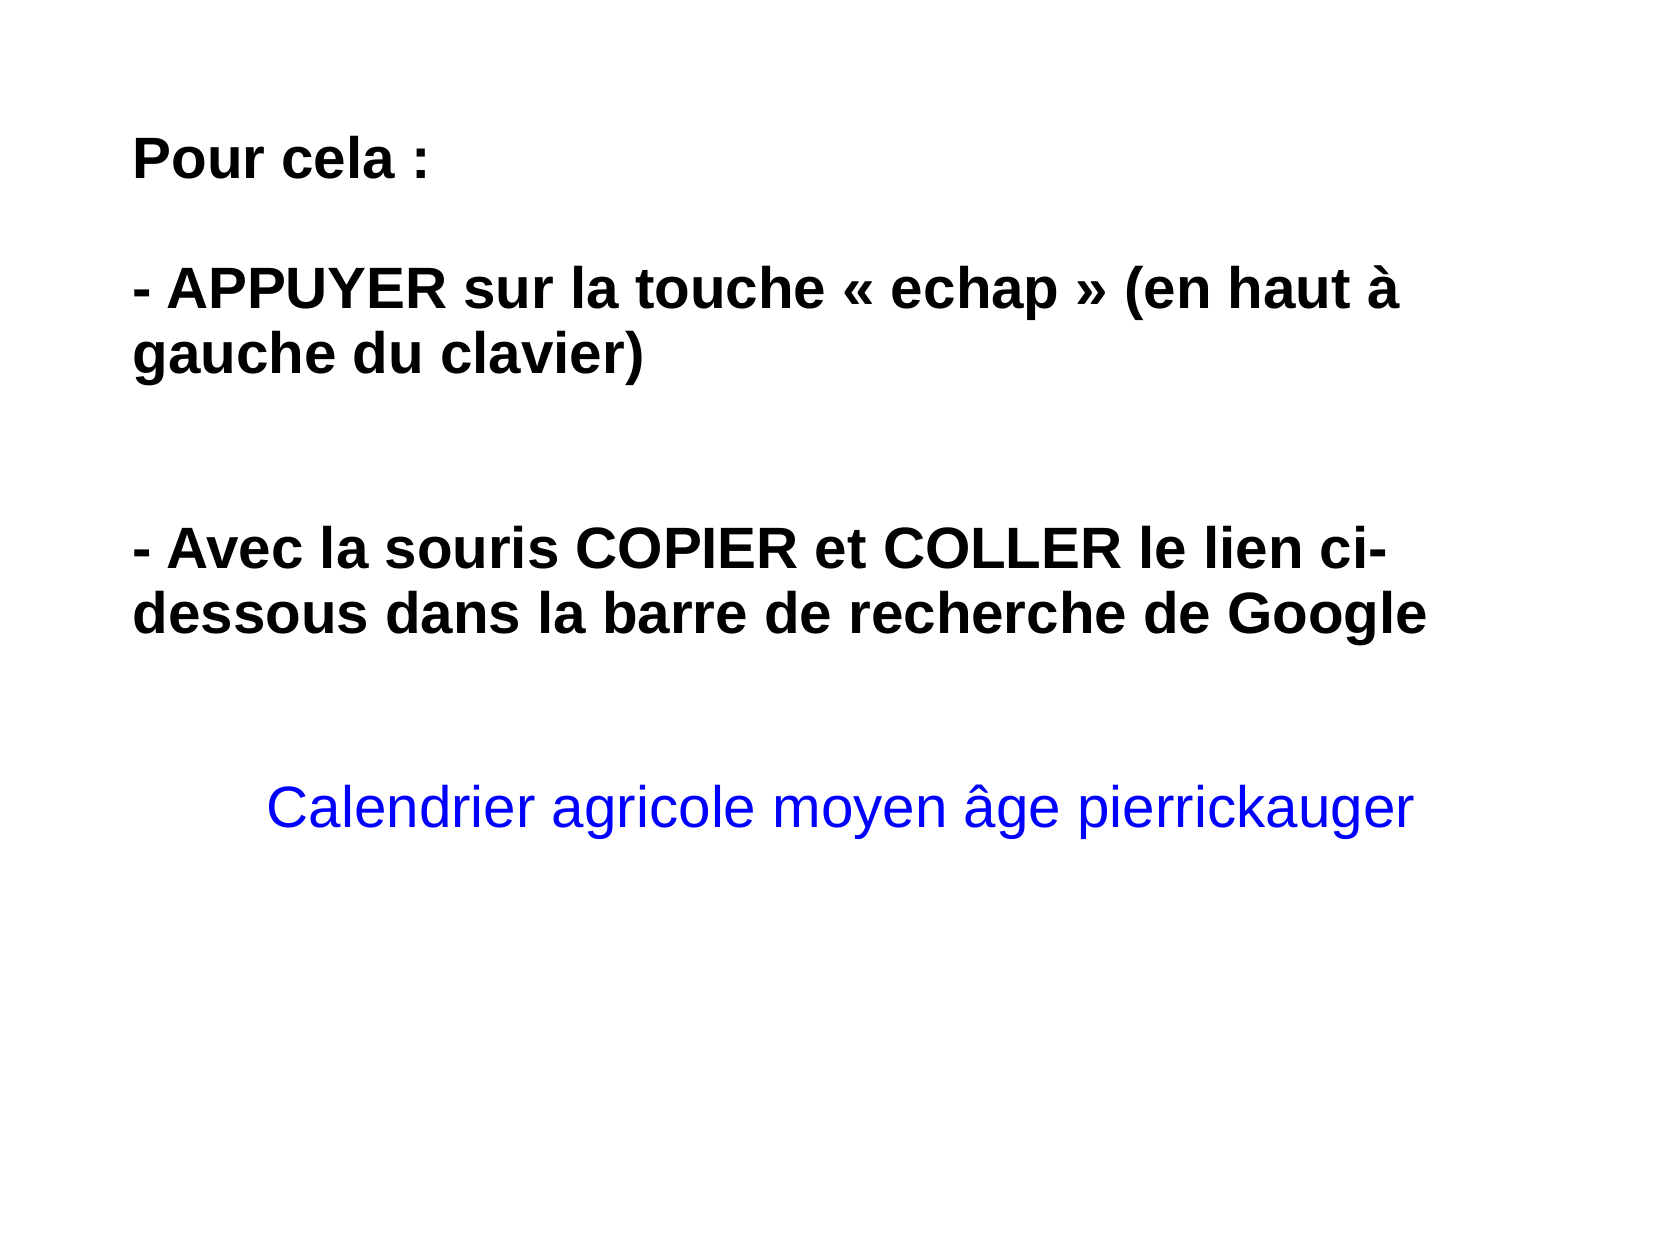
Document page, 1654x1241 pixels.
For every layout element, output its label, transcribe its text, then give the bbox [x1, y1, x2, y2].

text_box Calendrier agricole moyen âge pierrickauger [88, 767, 1595, 914]
text_box Pour cela : - APPUYER sur la touche « echap » (en haut à gauche du clavier) - Avec la souris COPIER et COLLER le lien ci-dessous dans la barre de recherche de Google [118, 117, 1536, 665]
